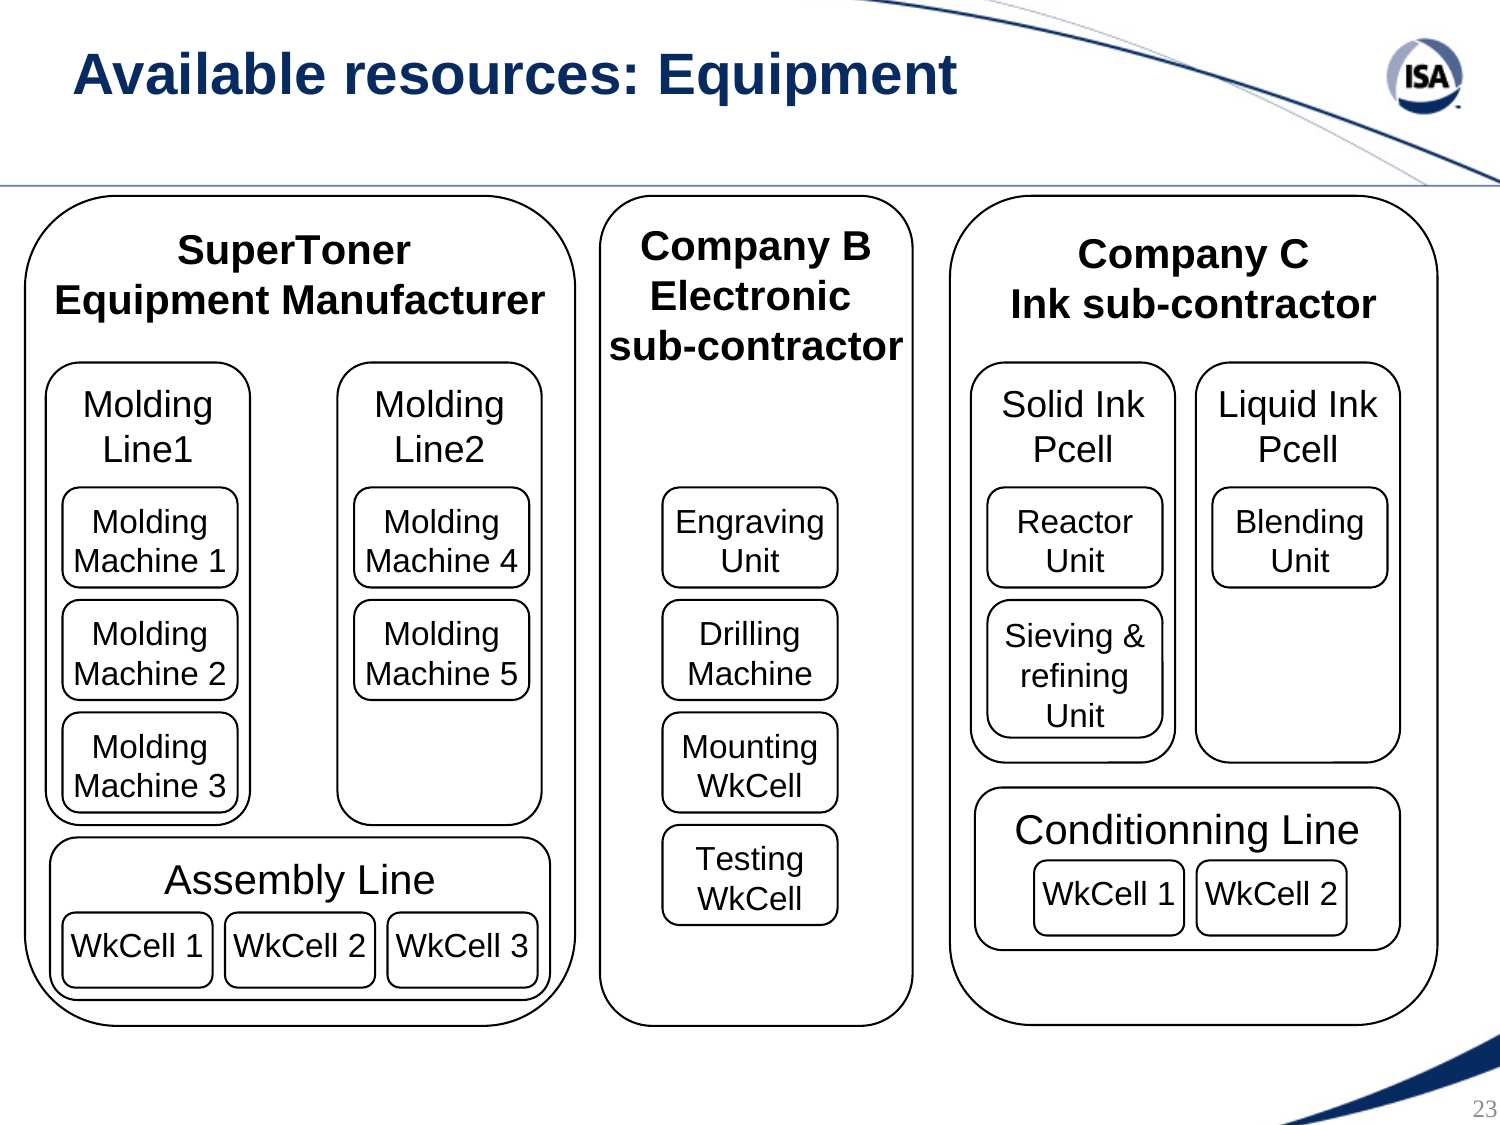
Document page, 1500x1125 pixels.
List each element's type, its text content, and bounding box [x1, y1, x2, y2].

text_box Assembly Line [50, 837, 551, 1000]
text_box Company C Ink sub-contractor [949, 195, 1438, 1026]
text_box Mounting WkCell [662, 712, 838, 813]
picture [0, 0, 1500, 1125]
text_box Molding Machine 4 [354, 487, 530, 588]
text_box WkCell 3 [387, 912, 538, 988]
text_box Molding Line2 [337, 362, 542, 826]
text_box Testing WkCell [662, 824, 838, 925]
text_box Molding Machine 5 [354, 599, 530, 700]
text_box WkCell 1 [1034, 860, 1185, 936]
text_box WkCell 2 [1196, 860, 1347, 936]
text_box Company B Electronic sub-contractor [600, 195, 913, 1026]
text_box Molding Line1 [45, 362, 250, 826]
title Available resources: Equipment [57, 28, 1333, 217]
text_box SuperToner Equipment Manufacturer [24, 195, 576, 1026]
text_box Reactor Unit [987, 487, 1163, 588]
text_box Sieving & refining Unit [987, 600, 1163, 738]
text_box Liquid Ink Pcell [1195, 362, 1401, 763]
text_box Engraving Unit [662, 487, 838, 588]
text_box Conditionning Line [974, 787, 1401, 951]
text_box WkCell 1 [62, 912, 213, 988]
text_box Drilling Machine [662, 599, 838, 700]
text_box Blending Unit [1212, 487, 1388, 588]
text_box WkCell 2 [225, 912, 376, 988]
